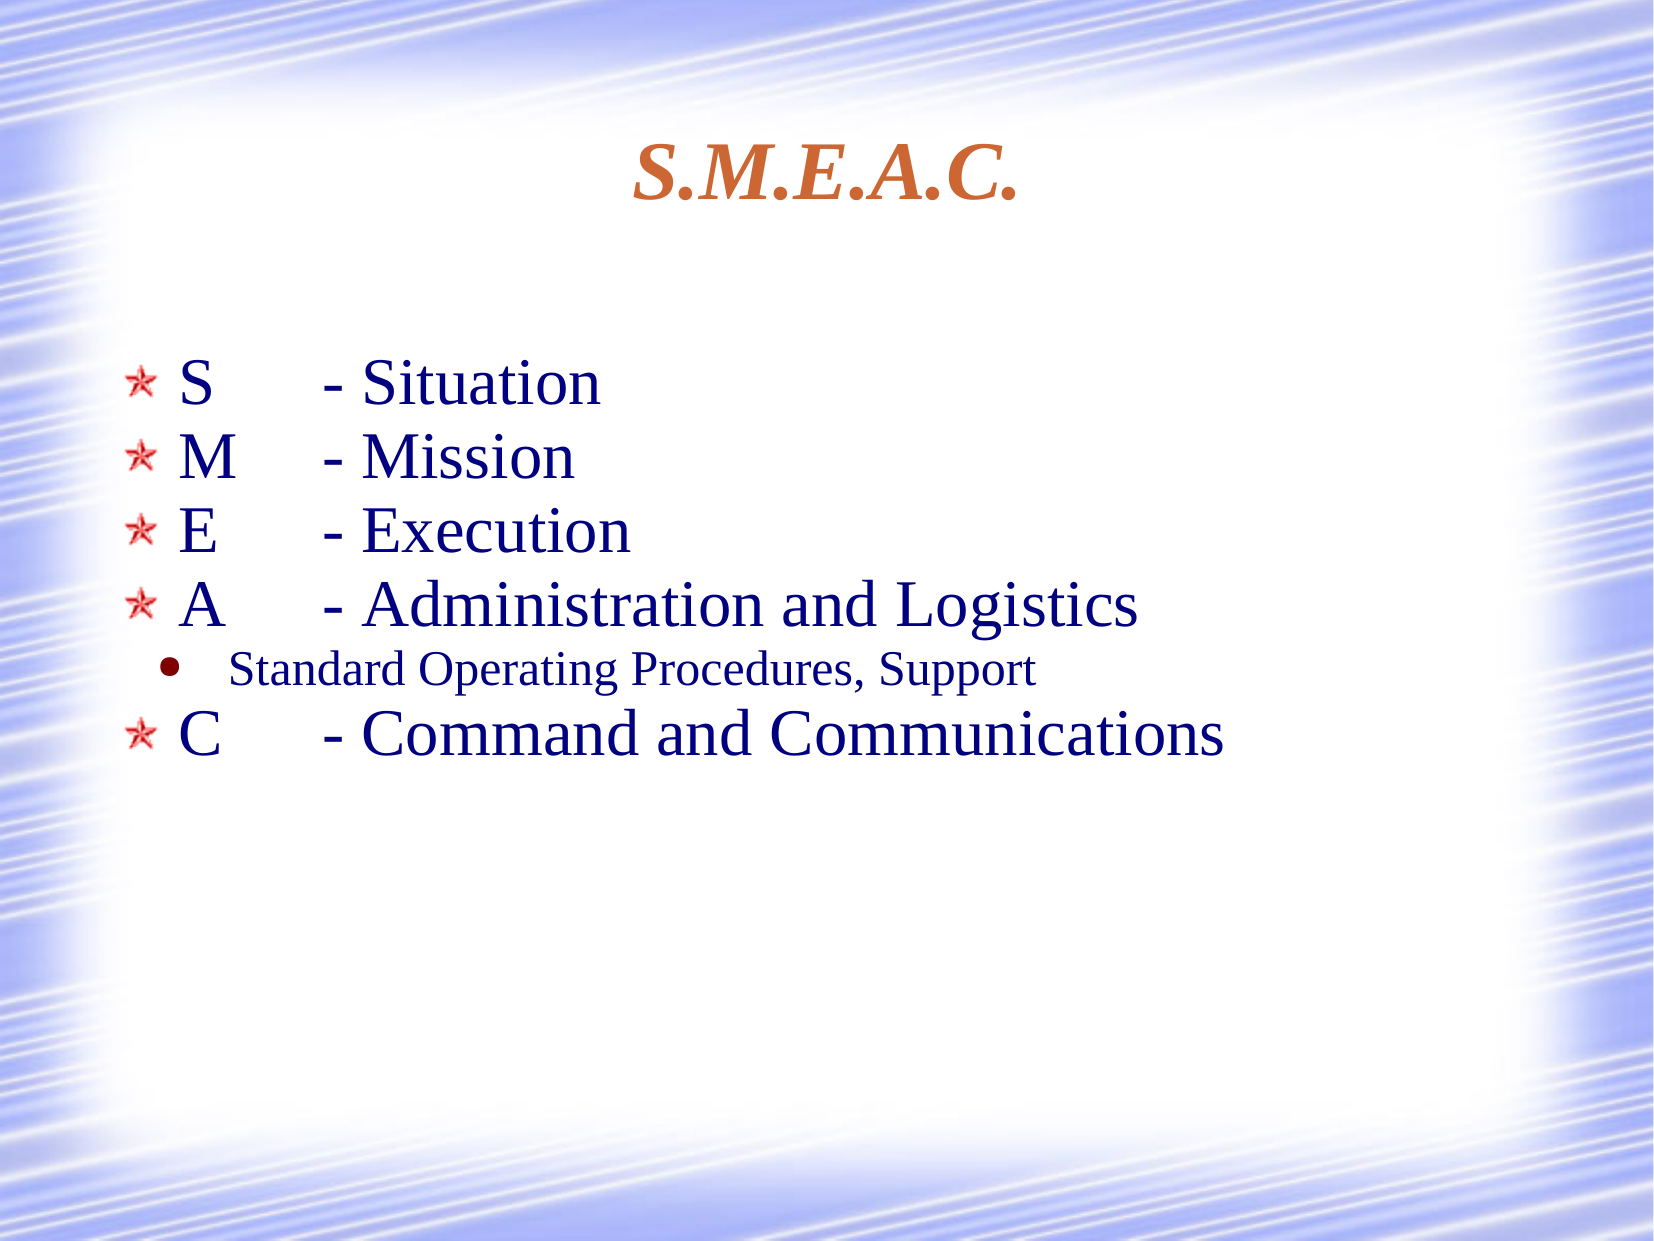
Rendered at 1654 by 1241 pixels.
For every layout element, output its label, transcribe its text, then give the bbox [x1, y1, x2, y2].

title S.M.E.A.C. [121, 67, 1534, 275]
picture [0, 0, 1654, 1241]
list S - Situation M - Mission E - Execution A - Administration and Logistics Standard Operating Procedures, Support C - Command and Communications [121, 344, 1534, 1065]
